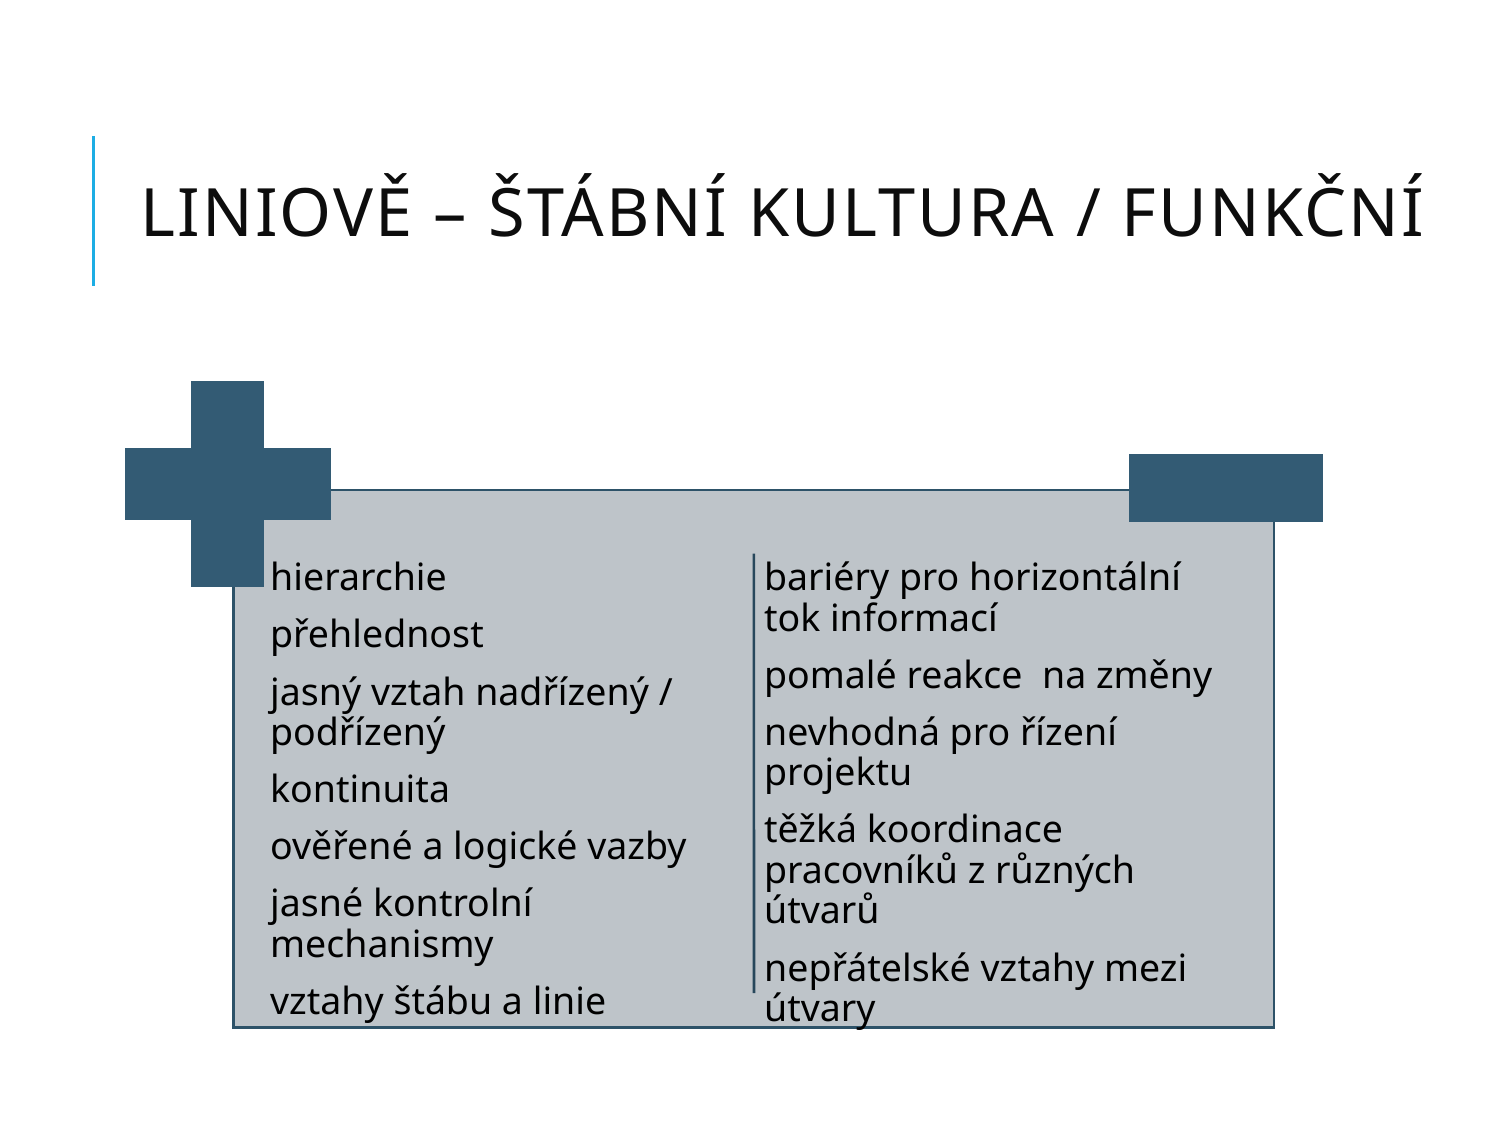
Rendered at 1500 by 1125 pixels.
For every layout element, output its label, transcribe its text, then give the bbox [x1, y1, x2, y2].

text_box [824, 1013, 834, 1019]
text_box [770, 1013, 781, 1019]
text_box hierarchie přehlednost jasný vztah nadřízený / podřízený kontinuita ověřené a logické vazby jasné kontrolní mechanismy vztahy štábu a linie [264, 552, 748, 1013]
title Liniově – štábní kultura / funkční [125, 123, 1476, 312]
text_box [126, 382, 1322, 1028]
text_box bariéry pro horizontální tok informací pomalé reakce na změny nevhodná pro řízení projektu těžká koordinace pracovníků z různých útvarů nepřátelské vztahy mezi útvary [758, 552, 1242, 1013]
